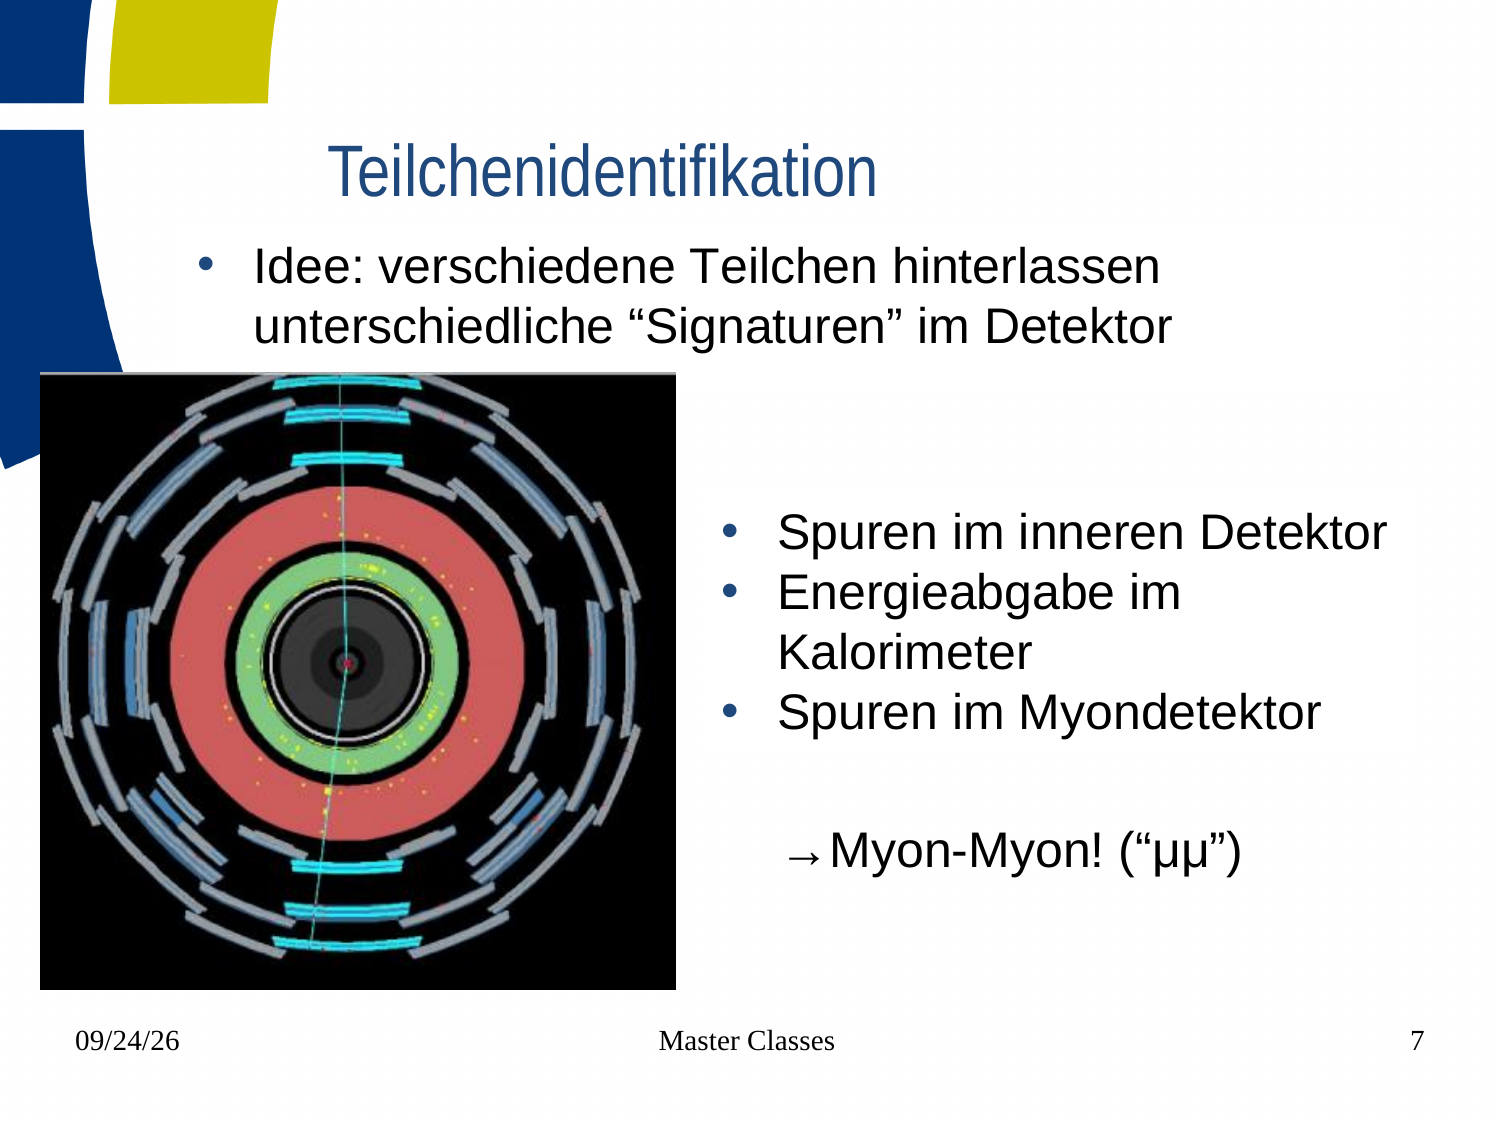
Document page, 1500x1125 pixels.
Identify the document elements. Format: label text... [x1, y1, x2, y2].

text_box Idee: verschiedene Teilchen hinterlassen unterschiedliche “Signaturen” im Detektor [183, 225, 1400, 390]
text_box Spuren im inneren Detektor Energieabgabe im Kalorimeter Spuren im Myondetektor [706, 492, 1412, 748]
text_box →Myon-Myon! (“μμ”) [765, 810, 1259, 885]
title Teilchenidentifikation [312, 101, 1400, 225]
picture [0, 0, 1500, 1125]
